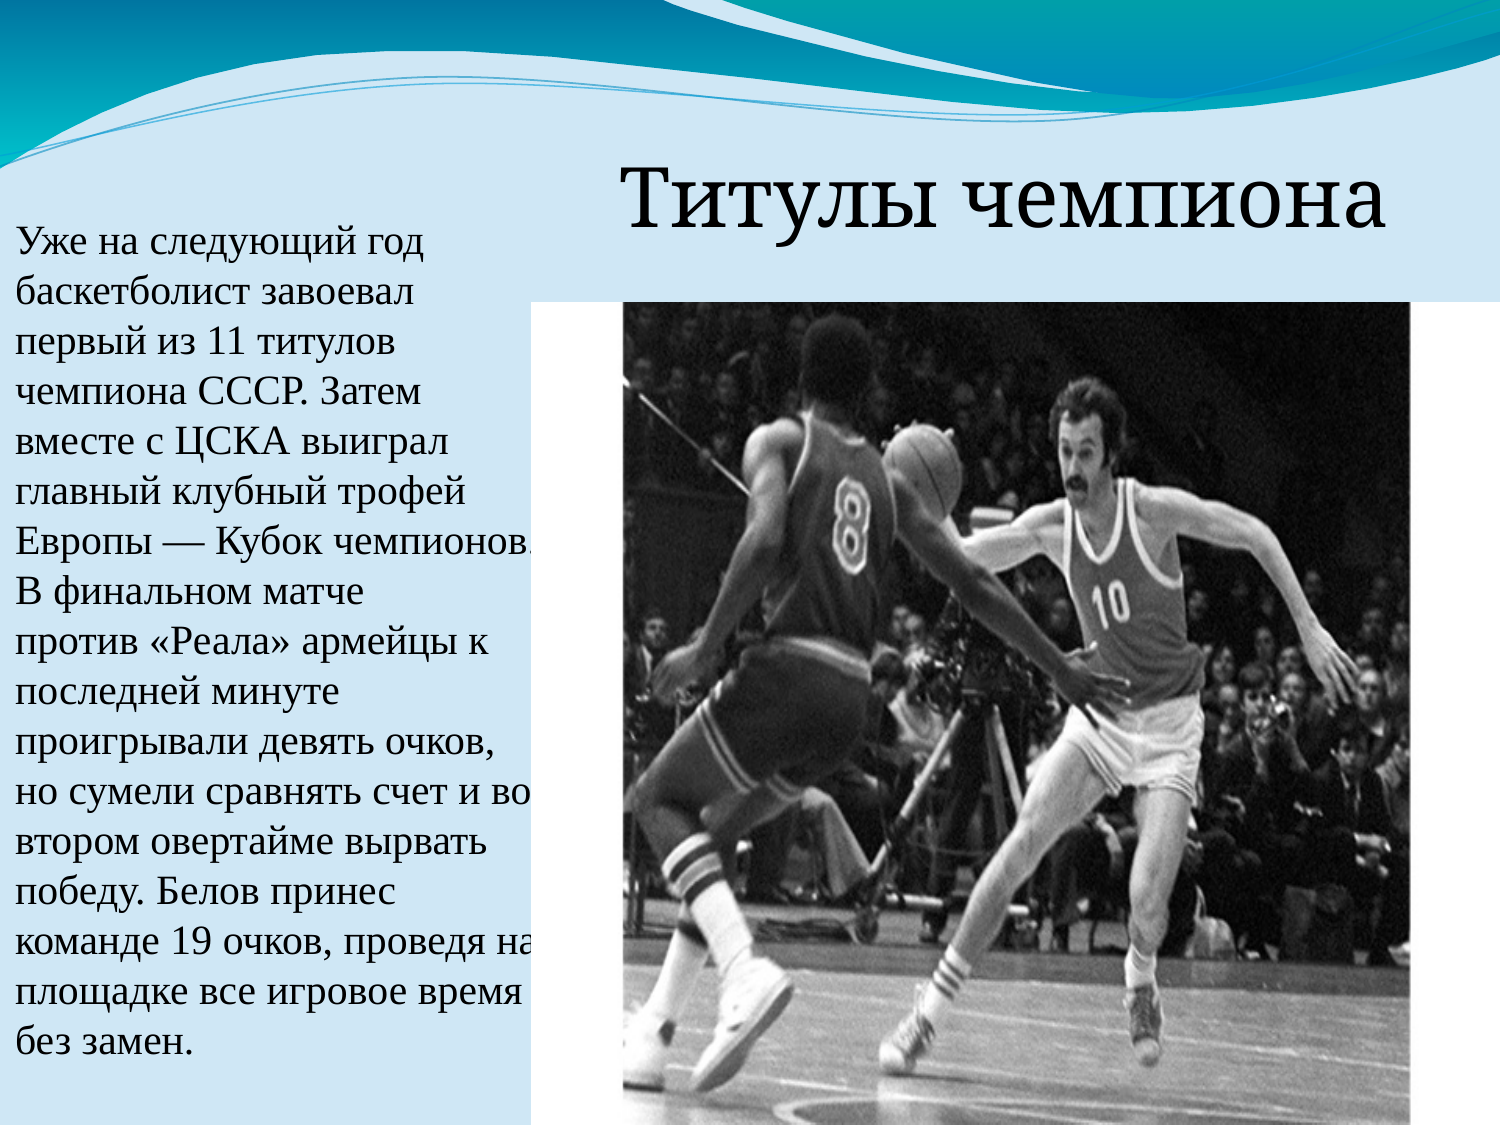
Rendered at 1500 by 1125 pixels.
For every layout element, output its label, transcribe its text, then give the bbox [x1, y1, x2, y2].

text_box Уже на следующий год баскетболист завоевал первый из 11 титулов чемпиона СССР. Затем вместе с ЦСКА выиграл главный клубный трофей Европы — Кубок чемпионов. В финальном матче против «Реала» армейцы к последней минуте проигрывали девять очков, но сумели сравнять счет и во втором овертайме вырвать победу. Белов принес команде 19 очков, проведя на площадке все игровое время без замен. [0, 205, 561, 1071]
text_box Титулы чемпиона [604, 137, 1427, 253]
picture [531, 302, 1500, 1125]
